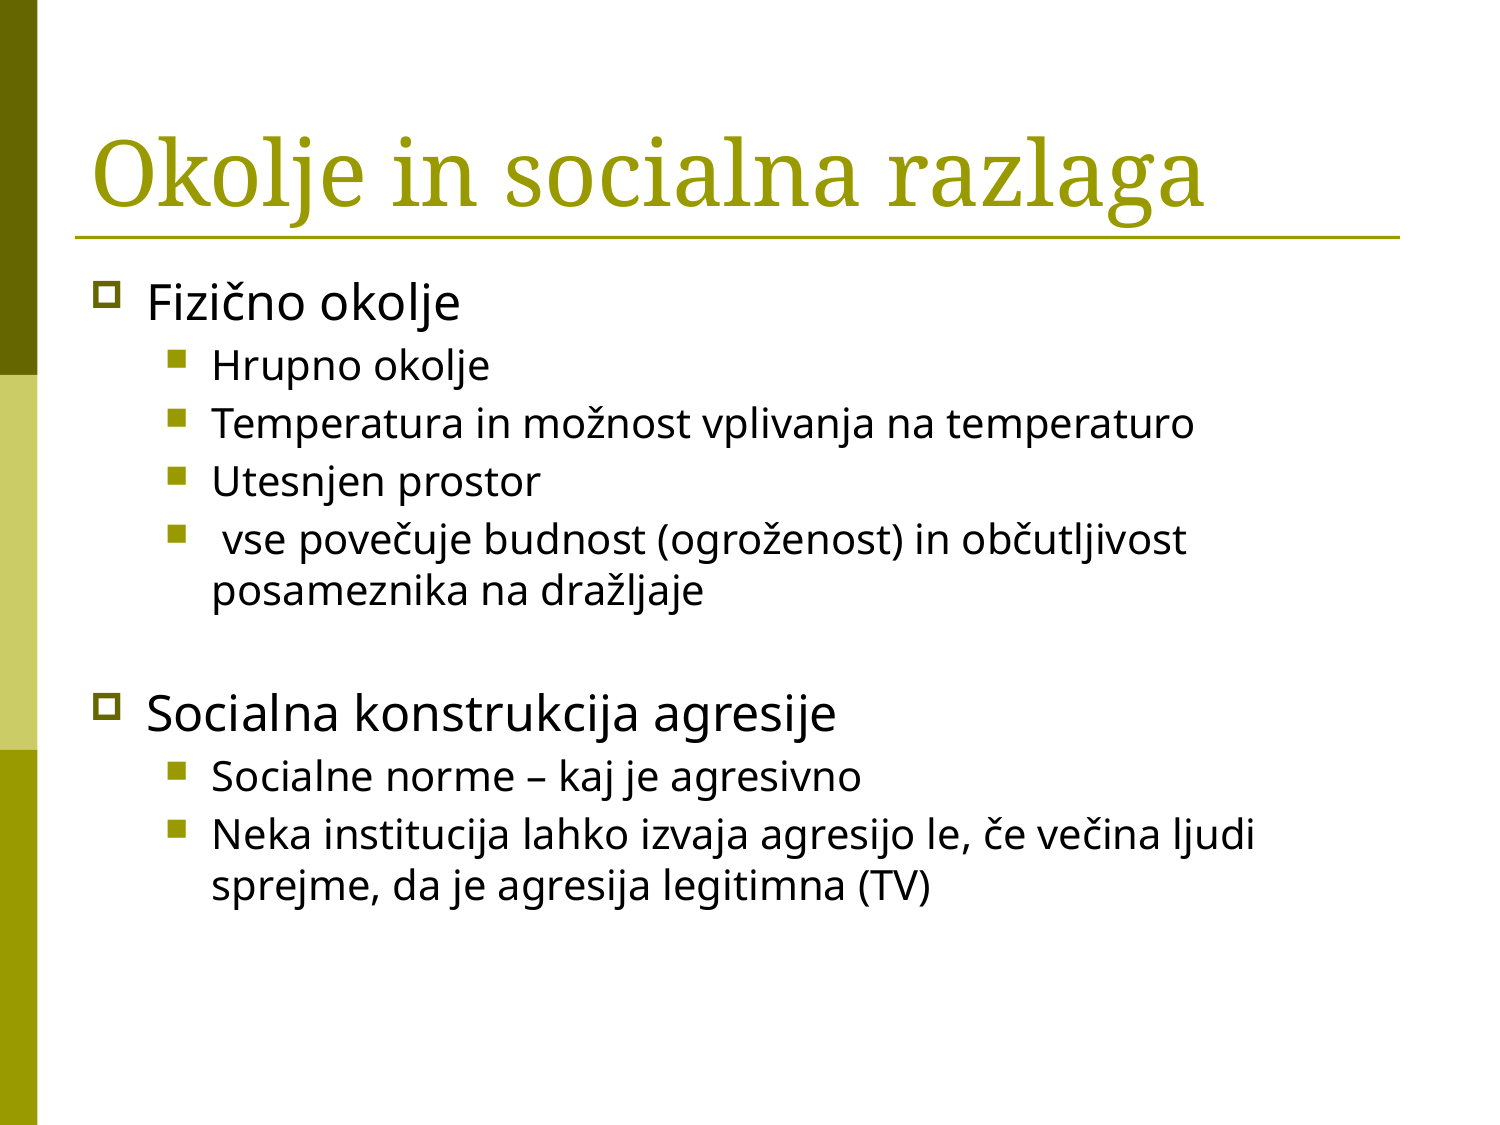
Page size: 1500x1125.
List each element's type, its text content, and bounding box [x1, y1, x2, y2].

title Okolje in socialna razlaga [75, 45, 1425, 233]
list Fizično okolje Hrupno okolje Temperatura in možnost vplivanja na temperaturo Utesnjen prostor vse povečuje budnost (ogroženost) in občutljivost posameznika na dražljaje Socialna konstrukcija agresije Socialne norme – kaj je agresivno Neka institucija lahko izvaja agresijo le, če večina ljudi sprejme, da je agresija legitimna (TV) [75, 262, 1425, 1006]
